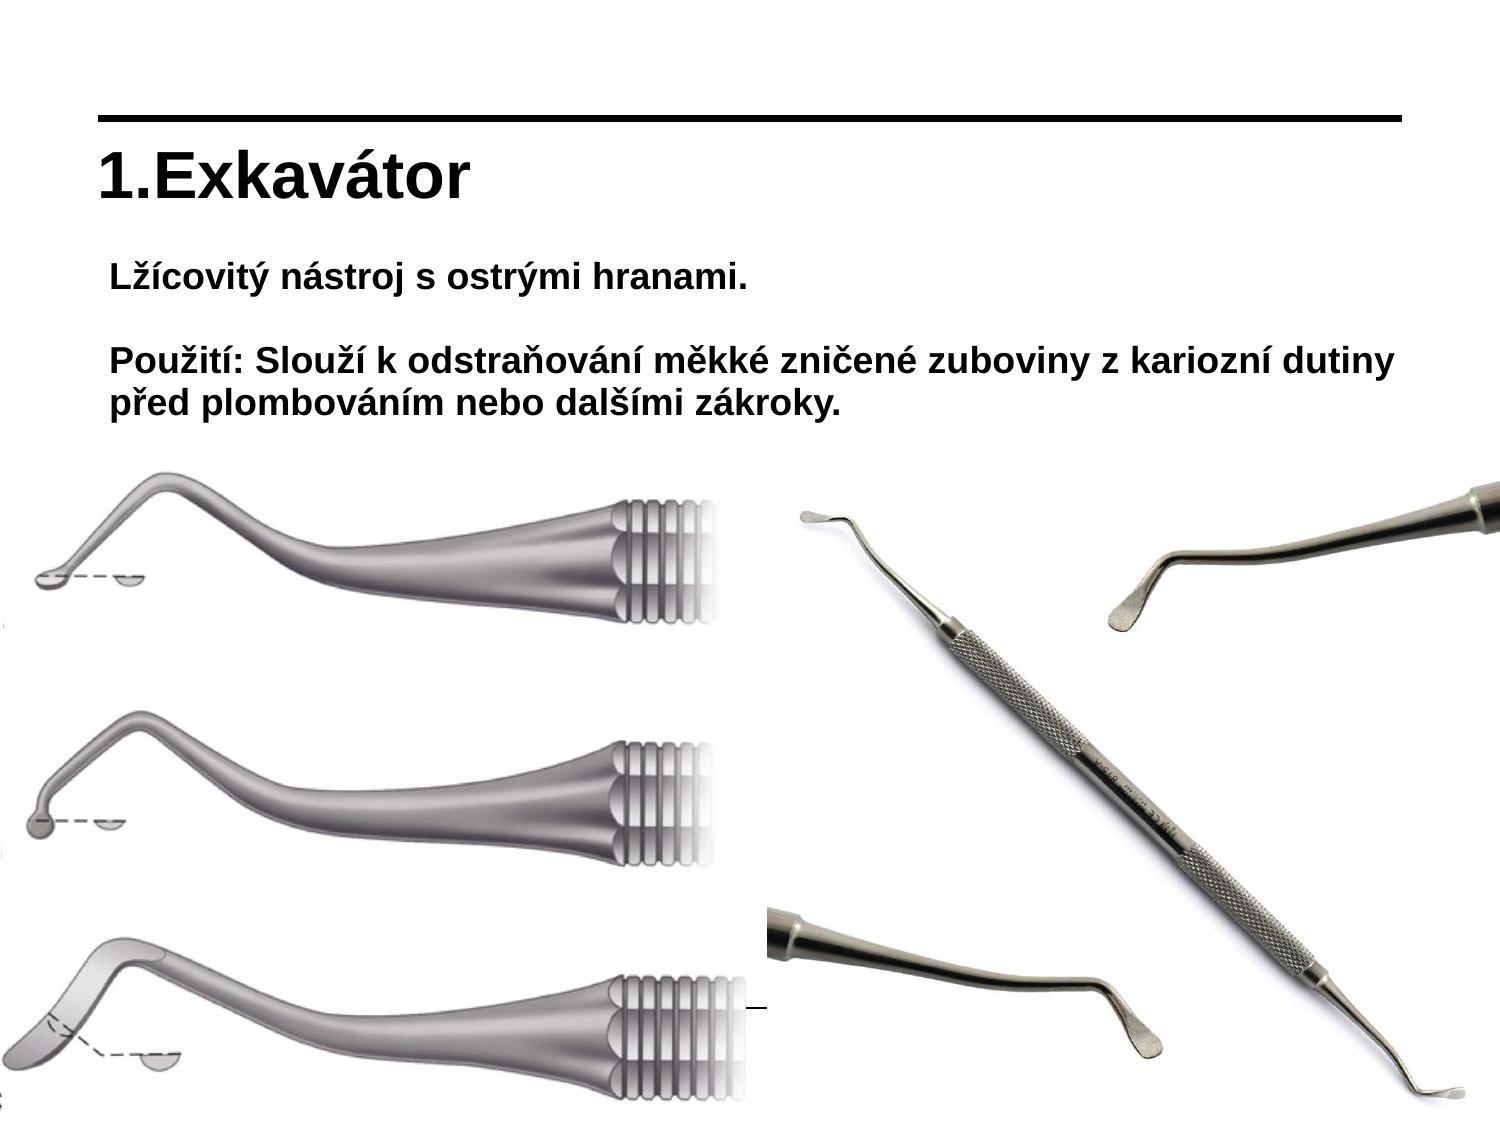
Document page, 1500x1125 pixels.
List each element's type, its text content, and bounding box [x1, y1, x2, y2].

picture [767, 448, 1500, 1125]
picture [0, 465, 750, 1125]
text_box Lžícovitý nástroj s ostrými hranami. Použití: Slouží k odstraňování měkké zničené zuboviny z kariozní dutiny před plombováním nebo dalšími zákroky. [94, 248, 1418, 435]
text_box 1.Exkavátor [0, 130, 1500, 272]
